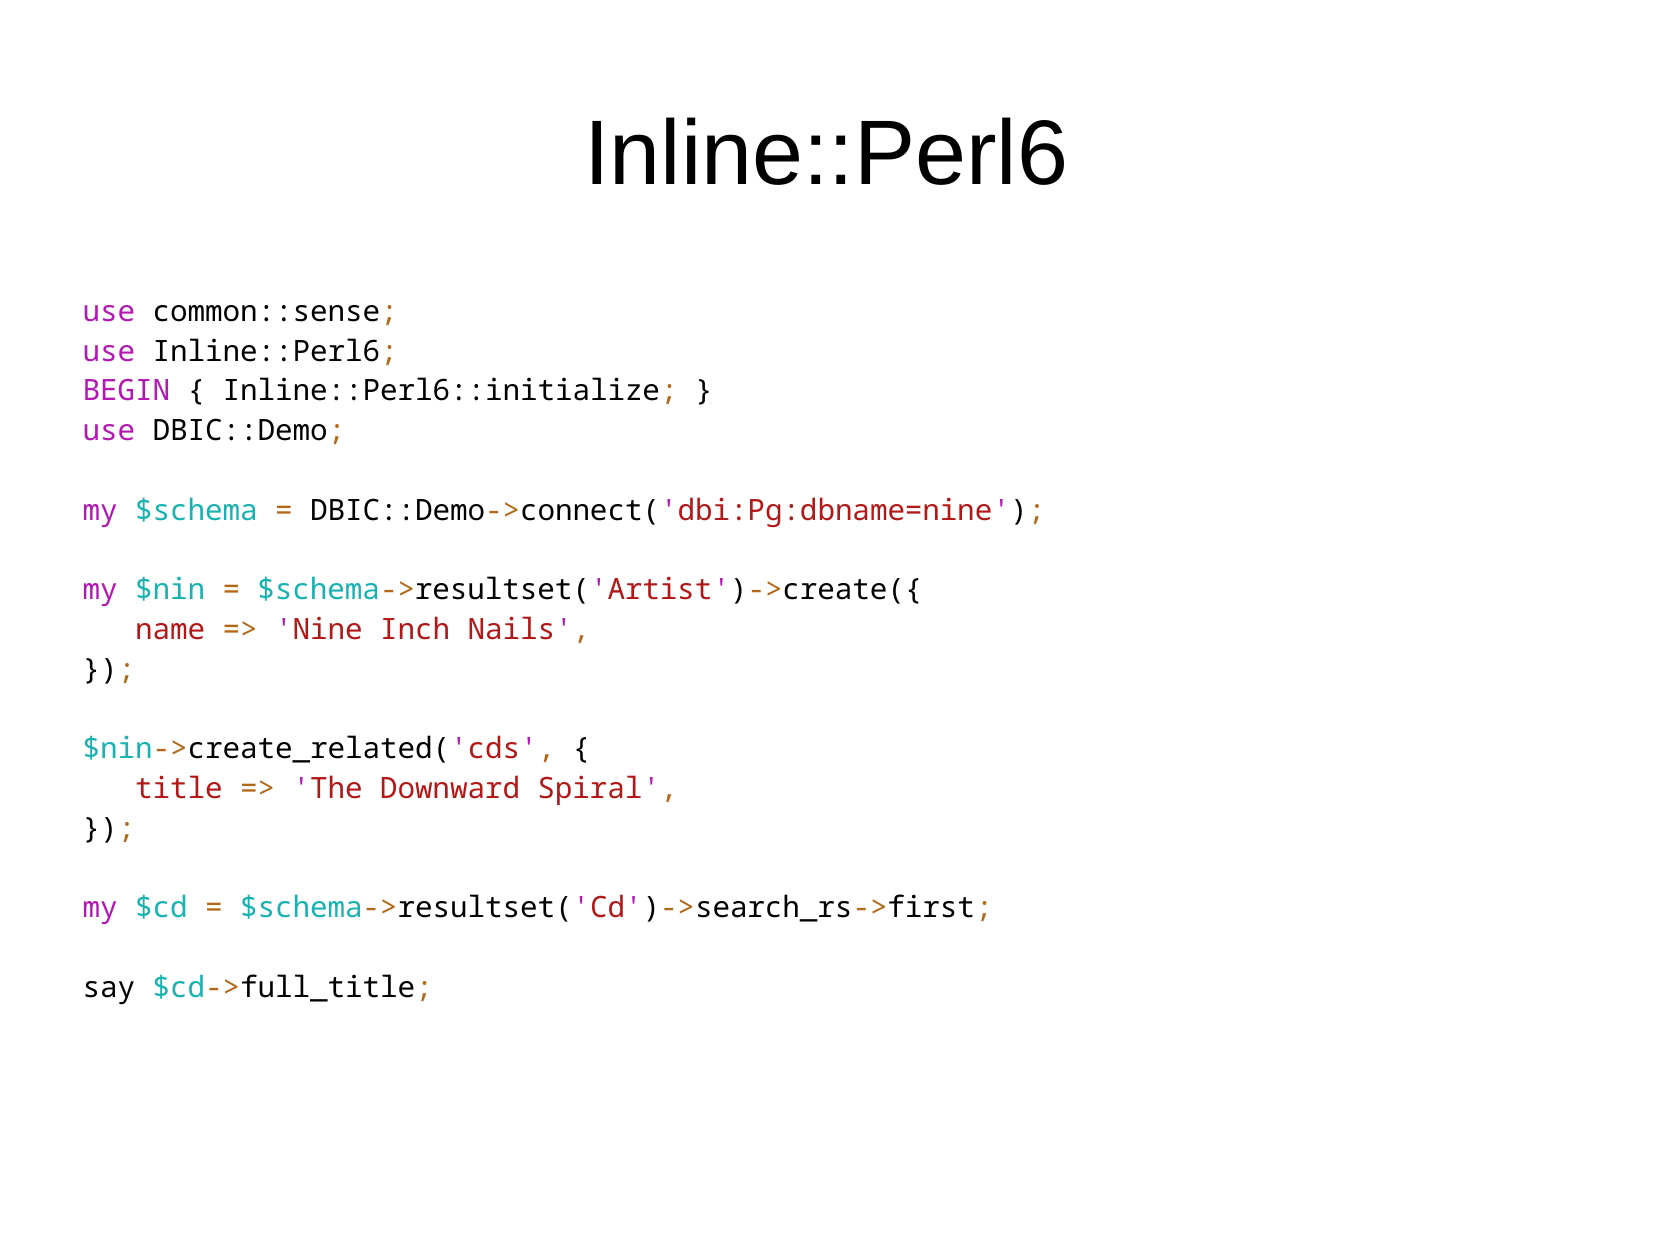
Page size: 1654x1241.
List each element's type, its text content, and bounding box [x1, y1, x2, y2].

list use common::sense; use Inline::Perl6; BEGIN { Inline::Perl6::initialize; } use DBIC::Demo; my $schema = DBIC::Demo->connect('dbi:Pg:dbname=nine'); my $nin = $schema->resultset('Artist')->create({ name => 'Nine Inch Nails', }); $nin->create_related('cds', { title => 'The Downward Spiral', }); my $cd = $schema->resultset('Cd')->search_rs->first; say $cd->full_title; [82, 290, 1571, 1010]
title Inline::Perl6 [82, 49, 1571, 257]
